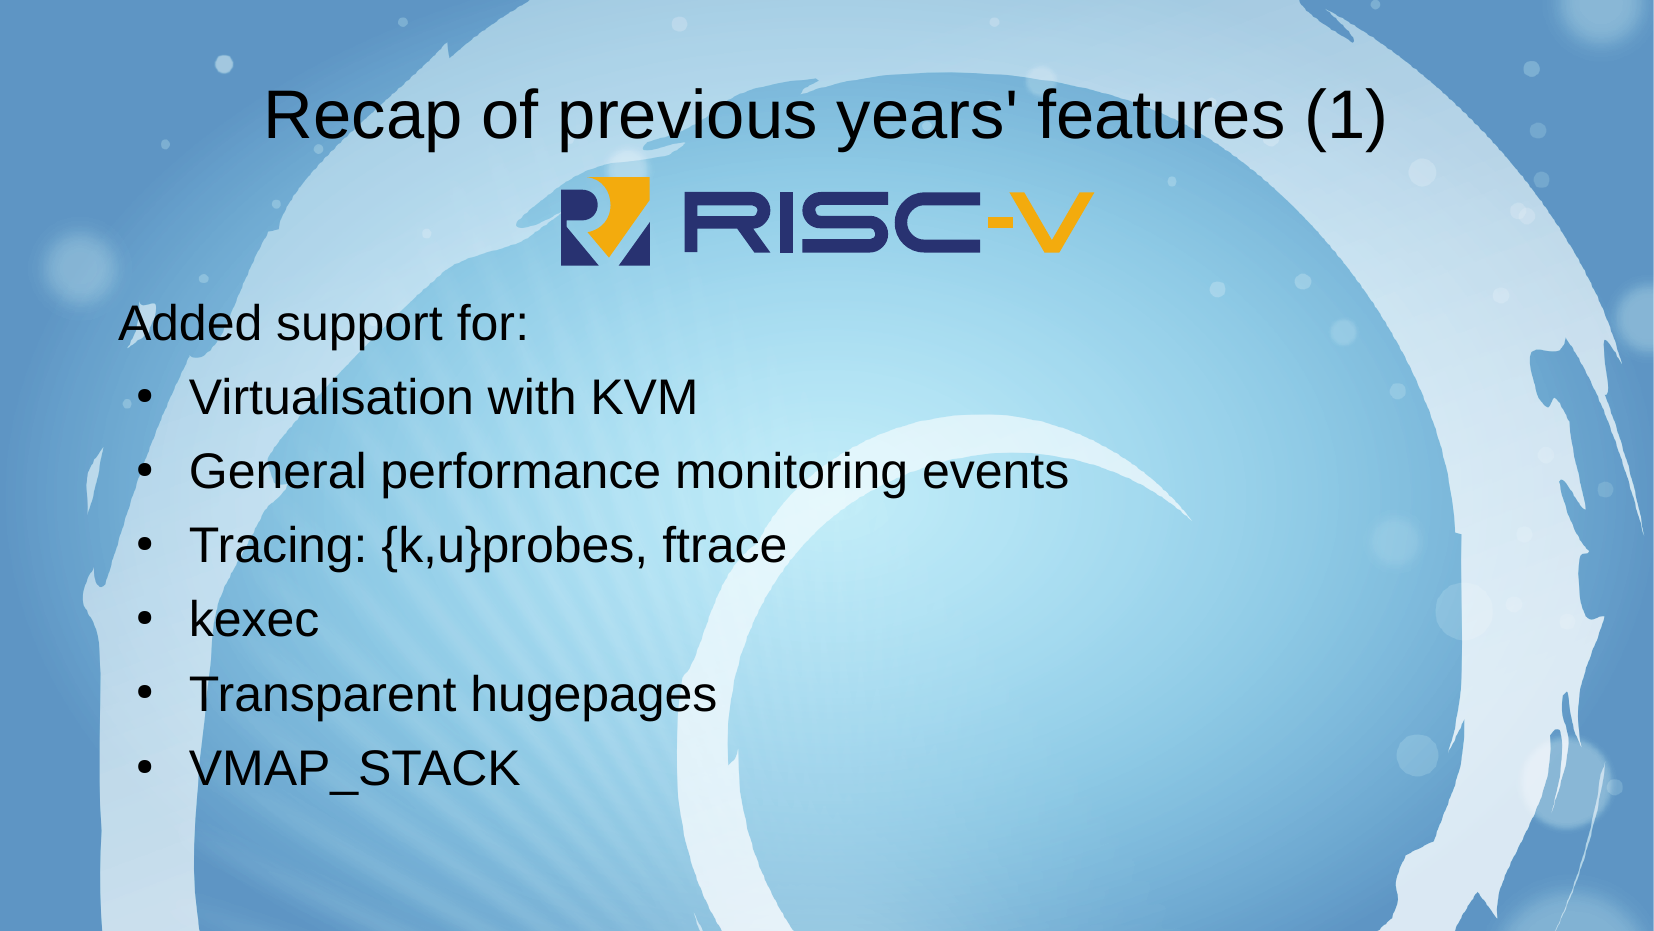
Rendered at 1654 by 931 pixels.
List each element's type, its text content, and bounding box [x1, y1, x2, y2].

picture [0, 0, 1654, 931]
title Recap of previous years' features (1) [118, 37, 1536, 193]
list Added support for: Virtualisation with KVM General performance monitoring events Tracing: {k,u}probes, ftrace kexec Transparent hugepages VMAP_STACK [118, 295, 1536, 832]
